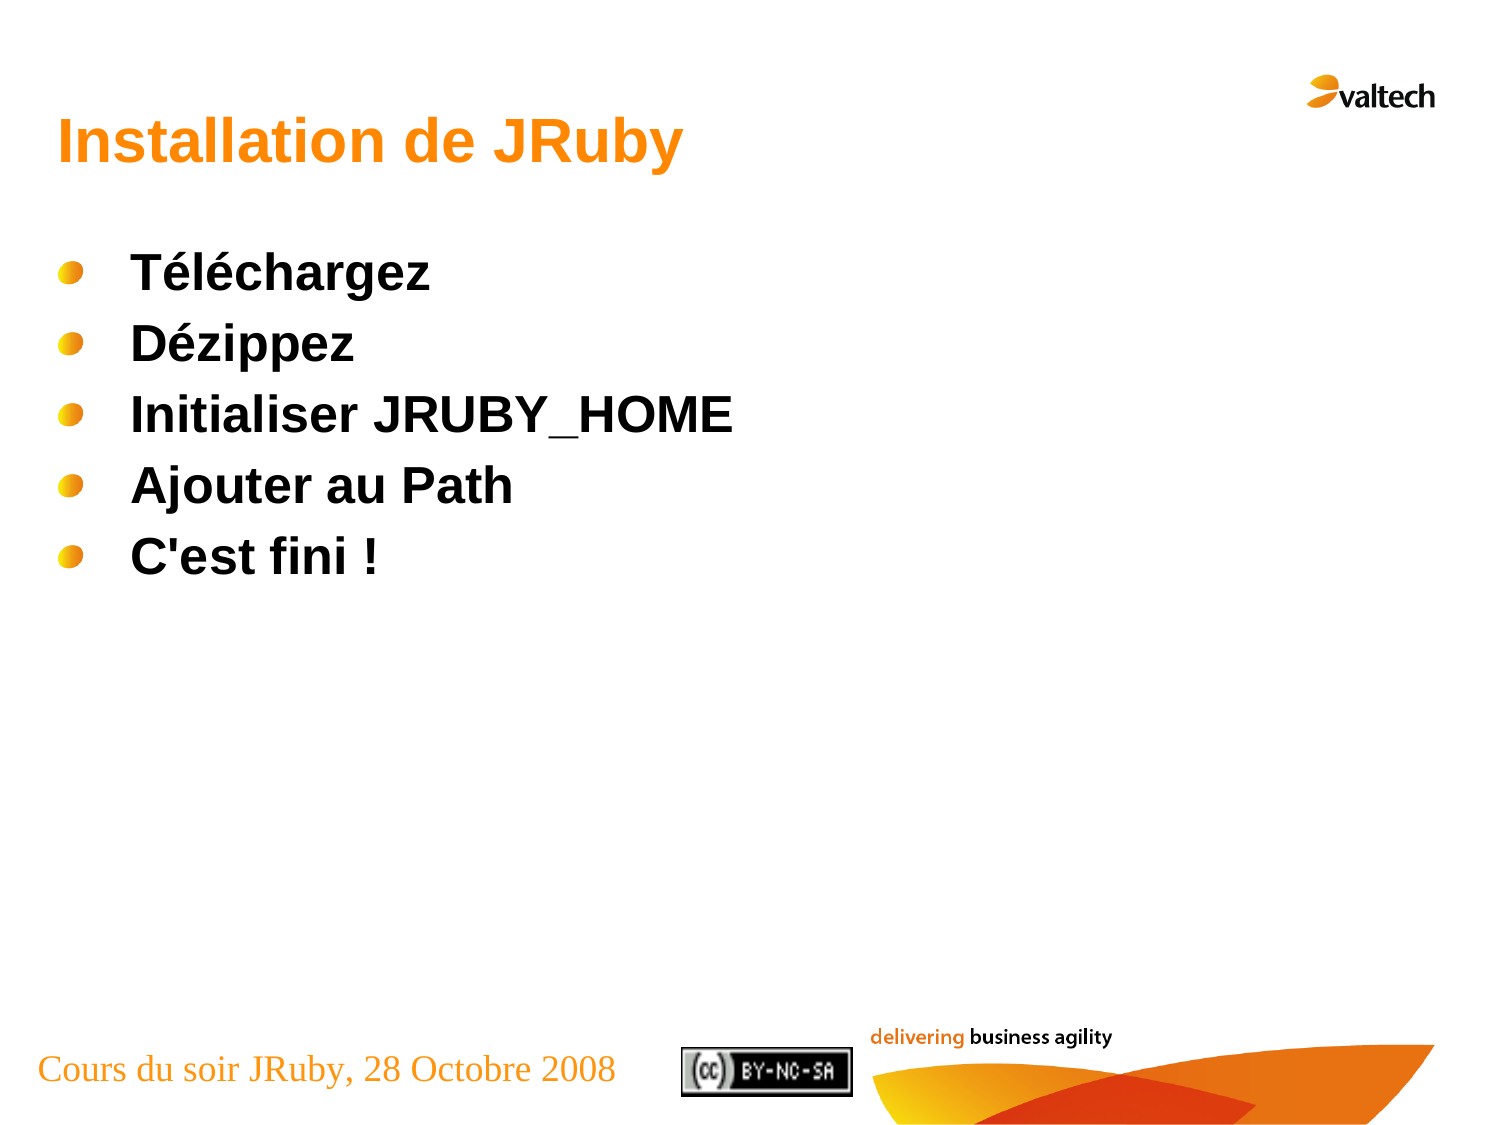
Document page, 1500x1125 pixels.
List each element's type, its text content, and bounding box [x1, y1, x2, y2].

picture [868, 1026, 1436, 1125]
title Installation de JRuby [56, 57, 1293, 226]
picture [681, 1047, 853, 1097]
picture [1305, 73, 1436, 109]
list Téléchargez Dézippez Initialiser JRUBY_HOME Ajouter au Path C'est fini ! [57, 243, 1388, 1024]
